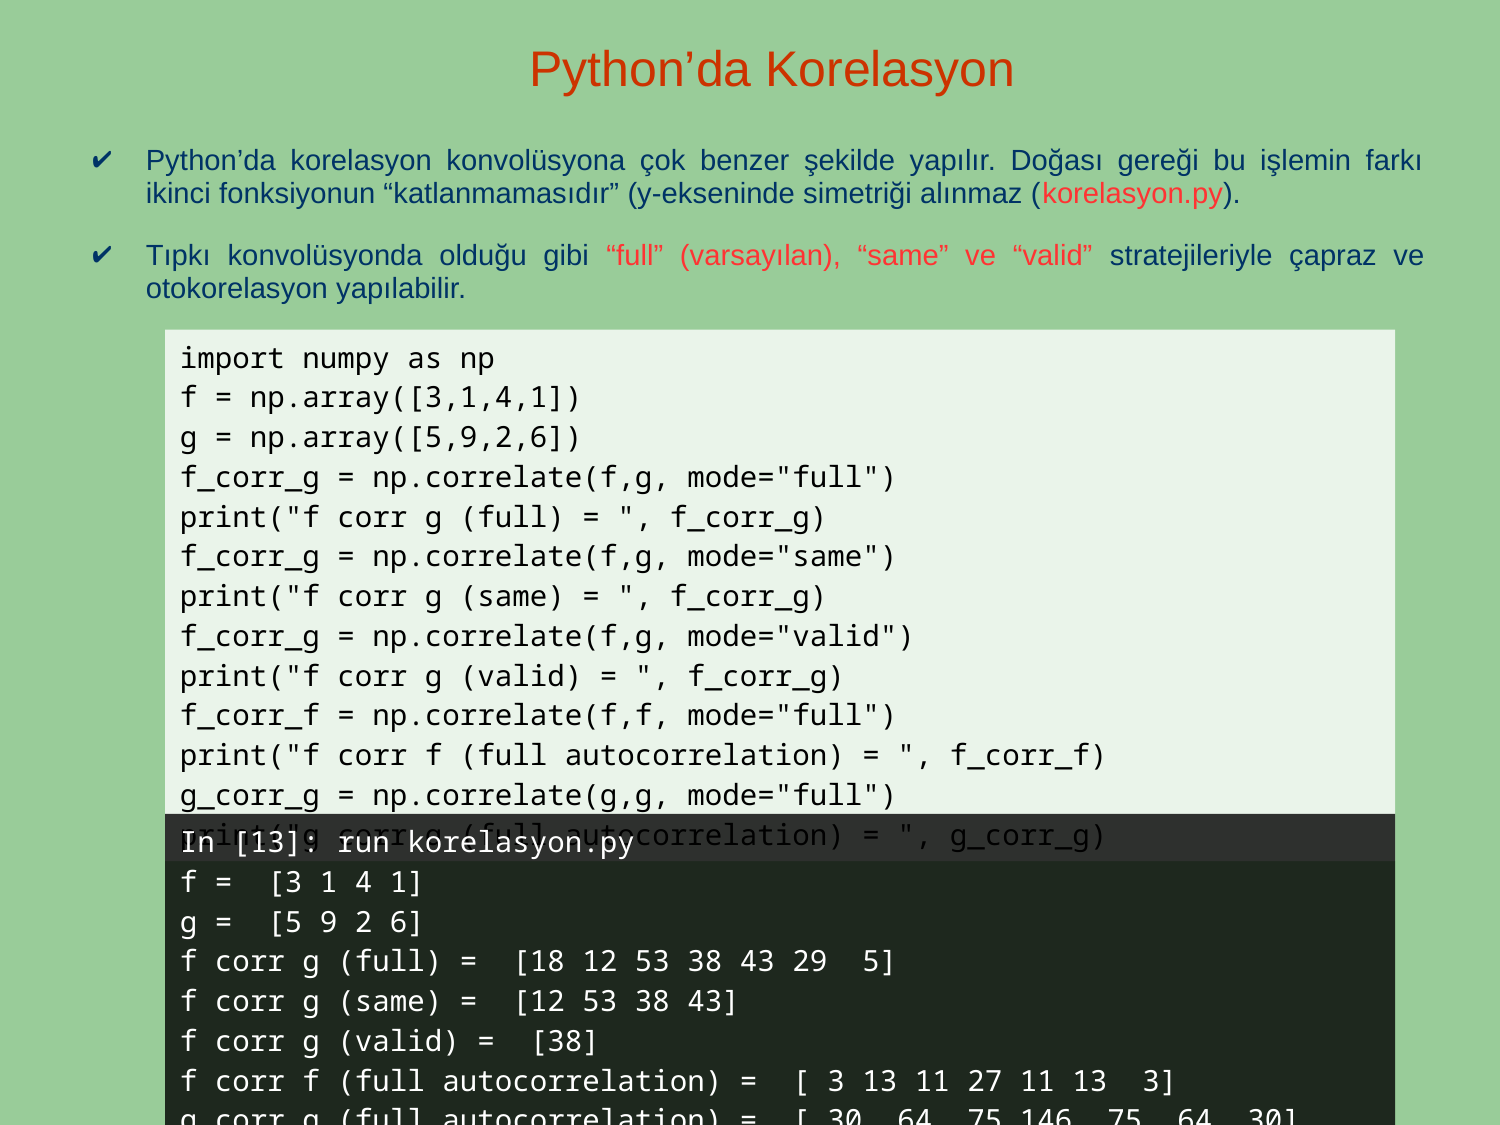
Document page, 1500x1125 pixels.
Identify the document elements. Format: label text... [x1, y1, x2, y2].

text_box In [13]: run korelasyon.py f = [3 1 4 1] g = [5 9 2 6] f corr g (full) = [18 12 53 38 43 29 5] f corr g (same) = [12 53 38 43] f corr g (valid) = [38] f corr f (full autocorrelation) = [ 3 13 11 27 11 13 3] g corr g (full autocorrelation) = [ 30 64 75 146 75 64 30] [165, 813, 1396, 1103]
list Python’da korelasyon konvolüsyona çok benzer şekilde yapılır. Doğası gereği bu işlemin farkı ikinci fonksiyonun “katlanmamasıdır” (y-ekseninde simetriği alınmaz (korelasyon.py). Tıpkı konvolüsyonda olduğu gibi “full” (varsayılan), “same” ve “valid” stratejileriyle çapraz ve otokorelasyon yapılabilir. [75, 143, 1426, 305]
title Python’da Korelasyon [135, 28, 1410, 111]
text_box import numpy as np f = np.array([3,1,4,1]) g = np.array([5,9,2,6]) f_corr_g = np.correlate(f,g, mode="full") print("f corr g (full) = ", f_corr_g) f_corr_g = np.correlate(f,g, mode="same") print("f corr g (same) = ", f_corr_g) f_corr_g = np.correlate(f,g, mode="valid") print("f corr g (valid) = ", f_corr_g) f_corr_f = np.correlate(f,f, mode="full") print("f corr f (full autocorrelation) = ", f_corr_f) g_corr_g = np.correlate(g,g, mode="full") print("g corr g (full autocorrelation) = ", g_corr_g) [165, 329, 1396, 790]
